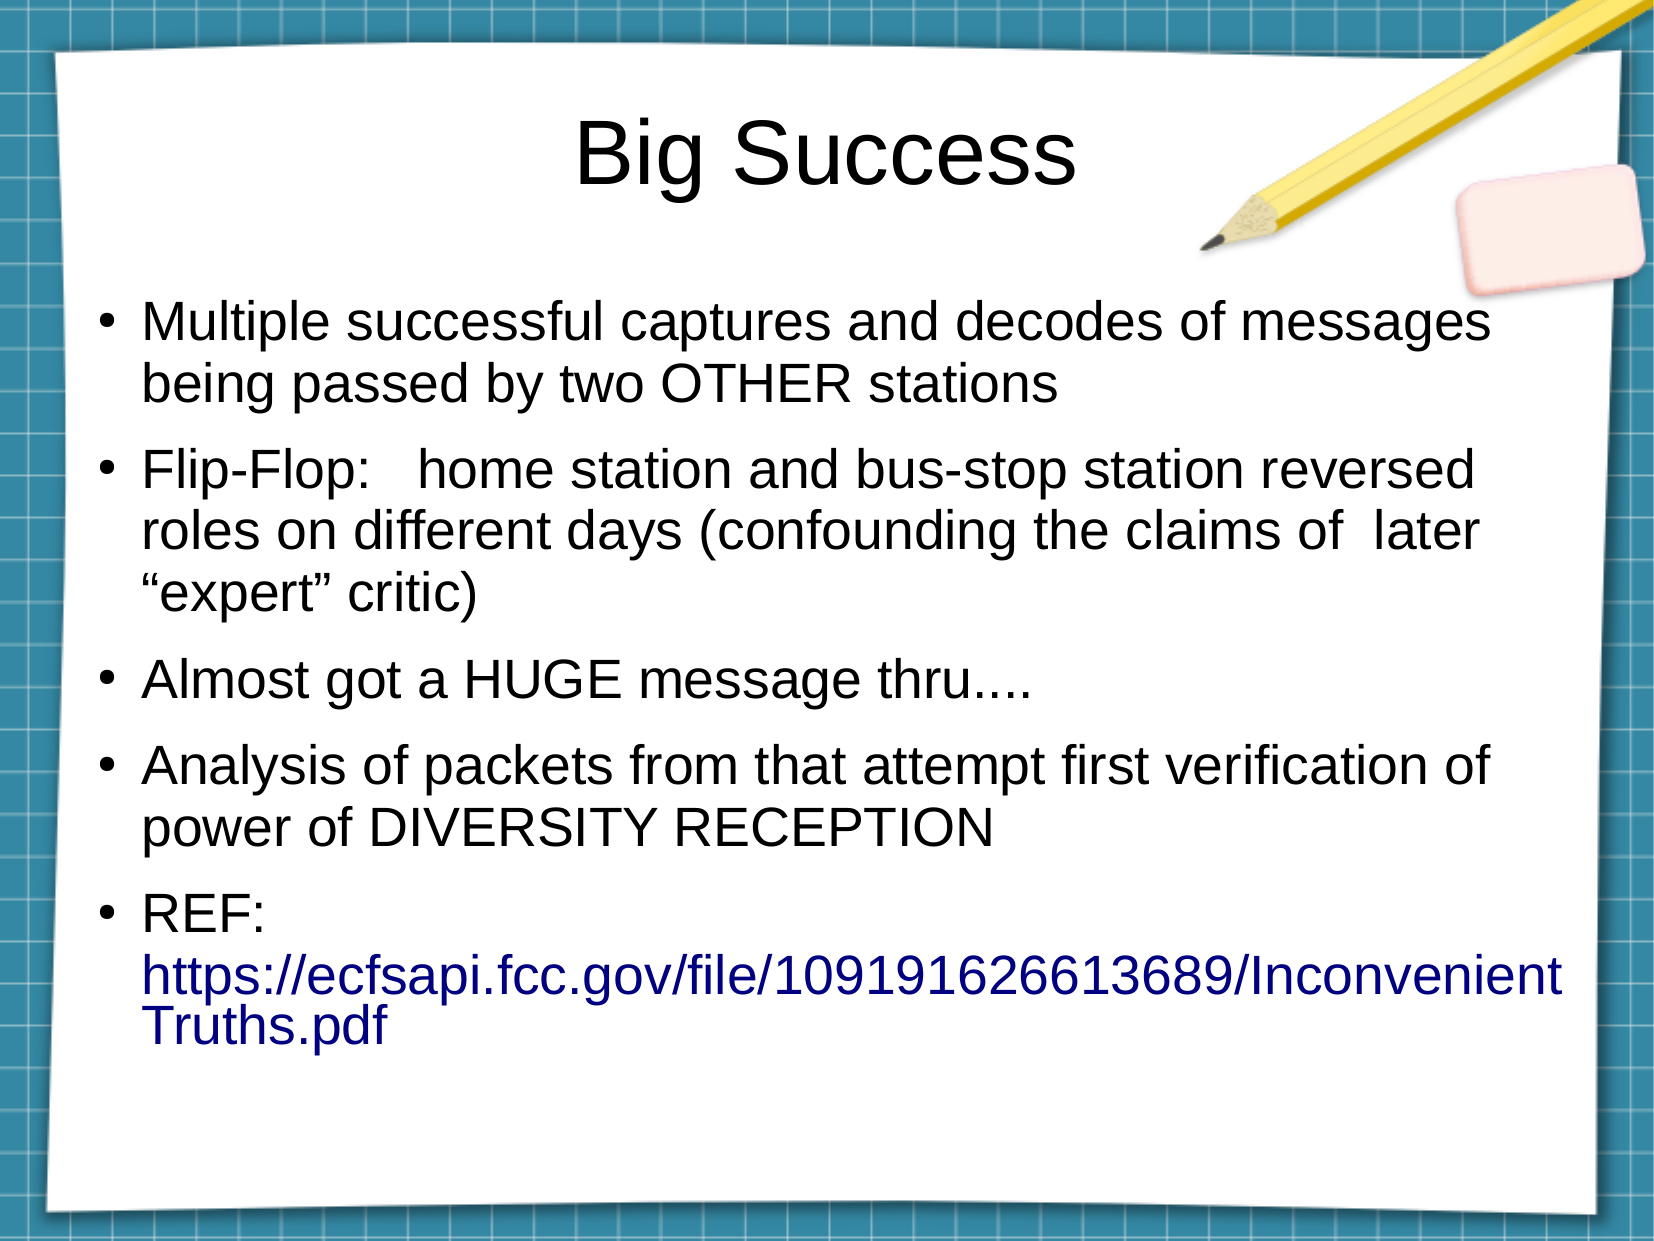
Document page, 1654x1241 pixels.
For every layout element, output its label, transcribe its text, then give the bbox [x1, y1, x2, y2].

title Big Success [82, 49, 1571, 257]
picture [0, 0, 1654, 1241]
list Multiple successful captures and decodes of messages being passed by two OTHER stations Flip-Flop: home station and bus-stop station reversed roles on different days (confounding the claims of later “expert” critic) Almost got a HUGE message thru.... Analysis of packets from that attempt first verification of power of DIVERSITY RECEPTION REF: https://ecfsapi.fcc.gov/file/109191626613689/InconvenientTruths.pdf [82, 290, 1571, 1010]
